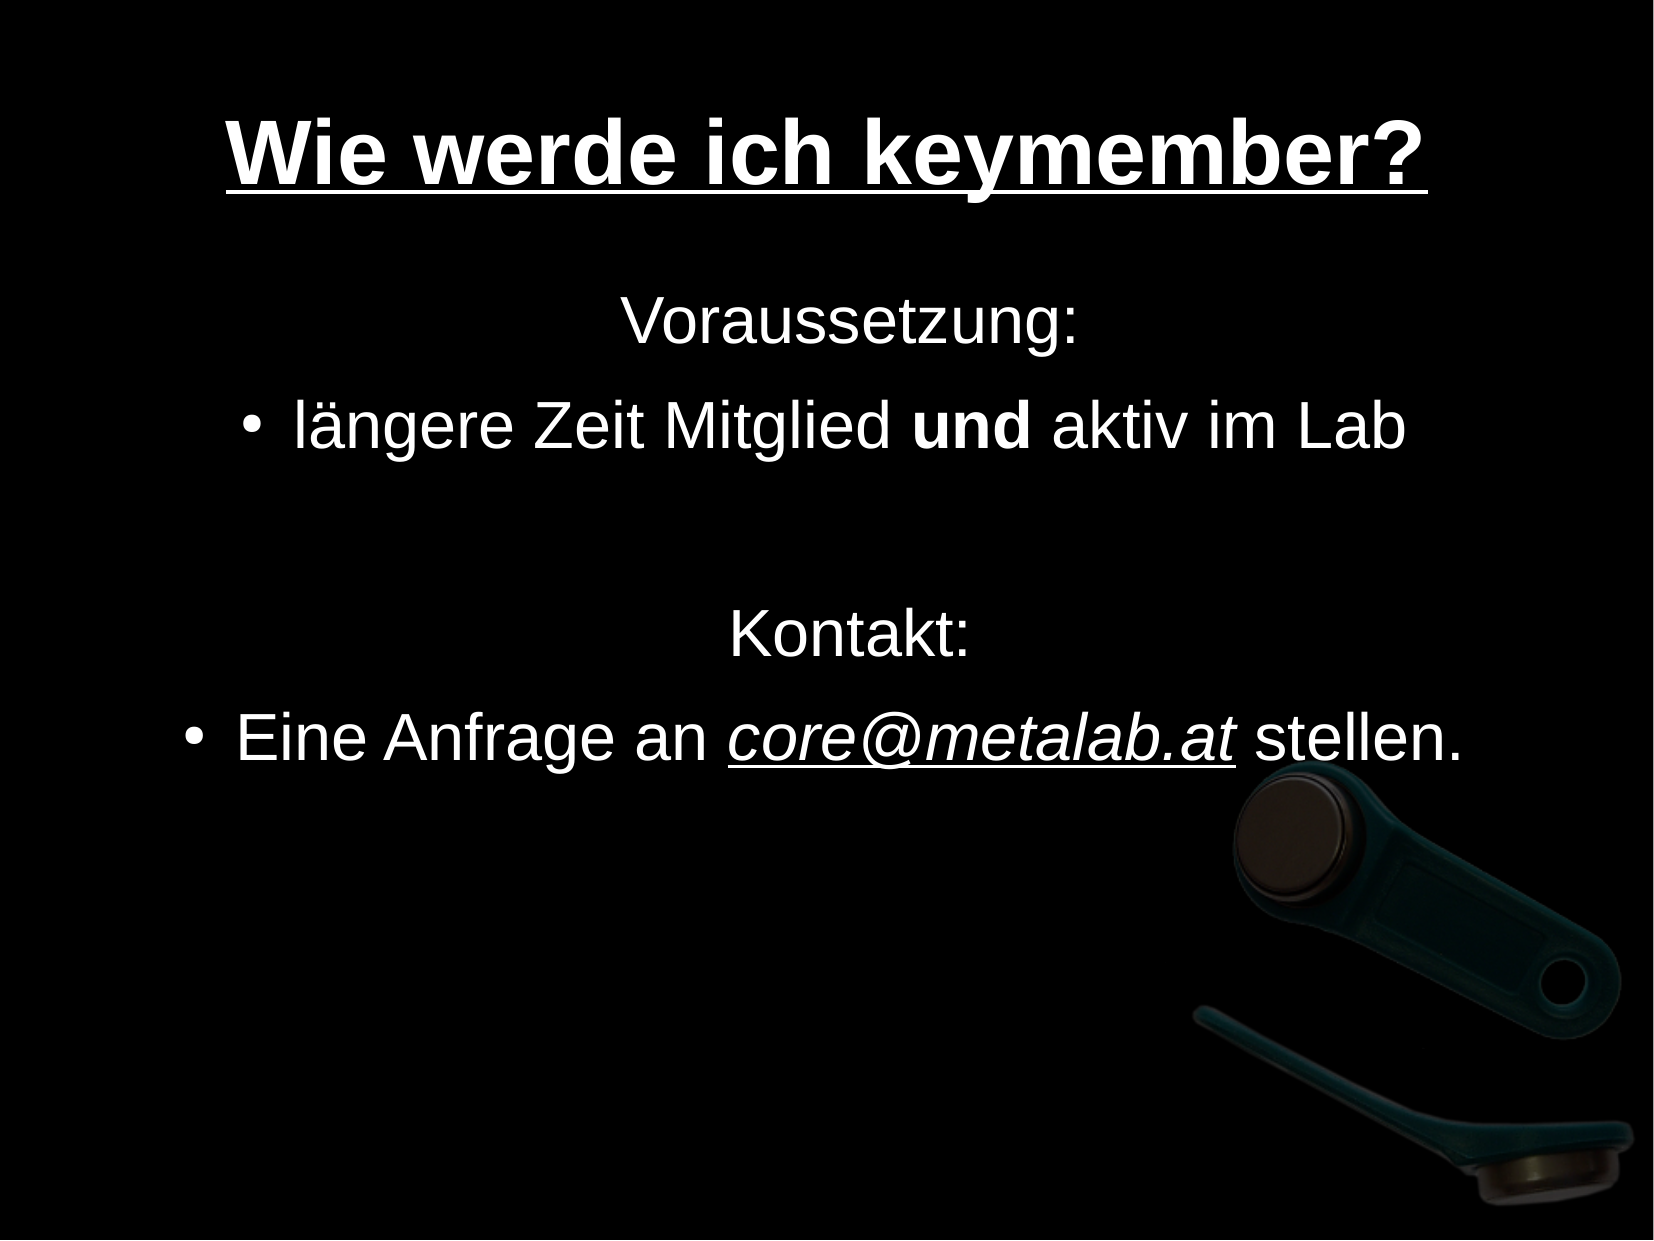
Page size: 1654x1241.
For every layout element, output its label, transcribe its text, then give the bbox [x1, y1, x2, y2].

list Voraussetzung: längere Zeit Mitglied und aktiv im Lab Kontakt: Eine Anfrage an core@metalab.at stellen. [70, 283, 1560, 1003]
picture [1150, 732, 1654, 1236]
title Wie werde ich keymember? [82, 49, 1571, 257]
